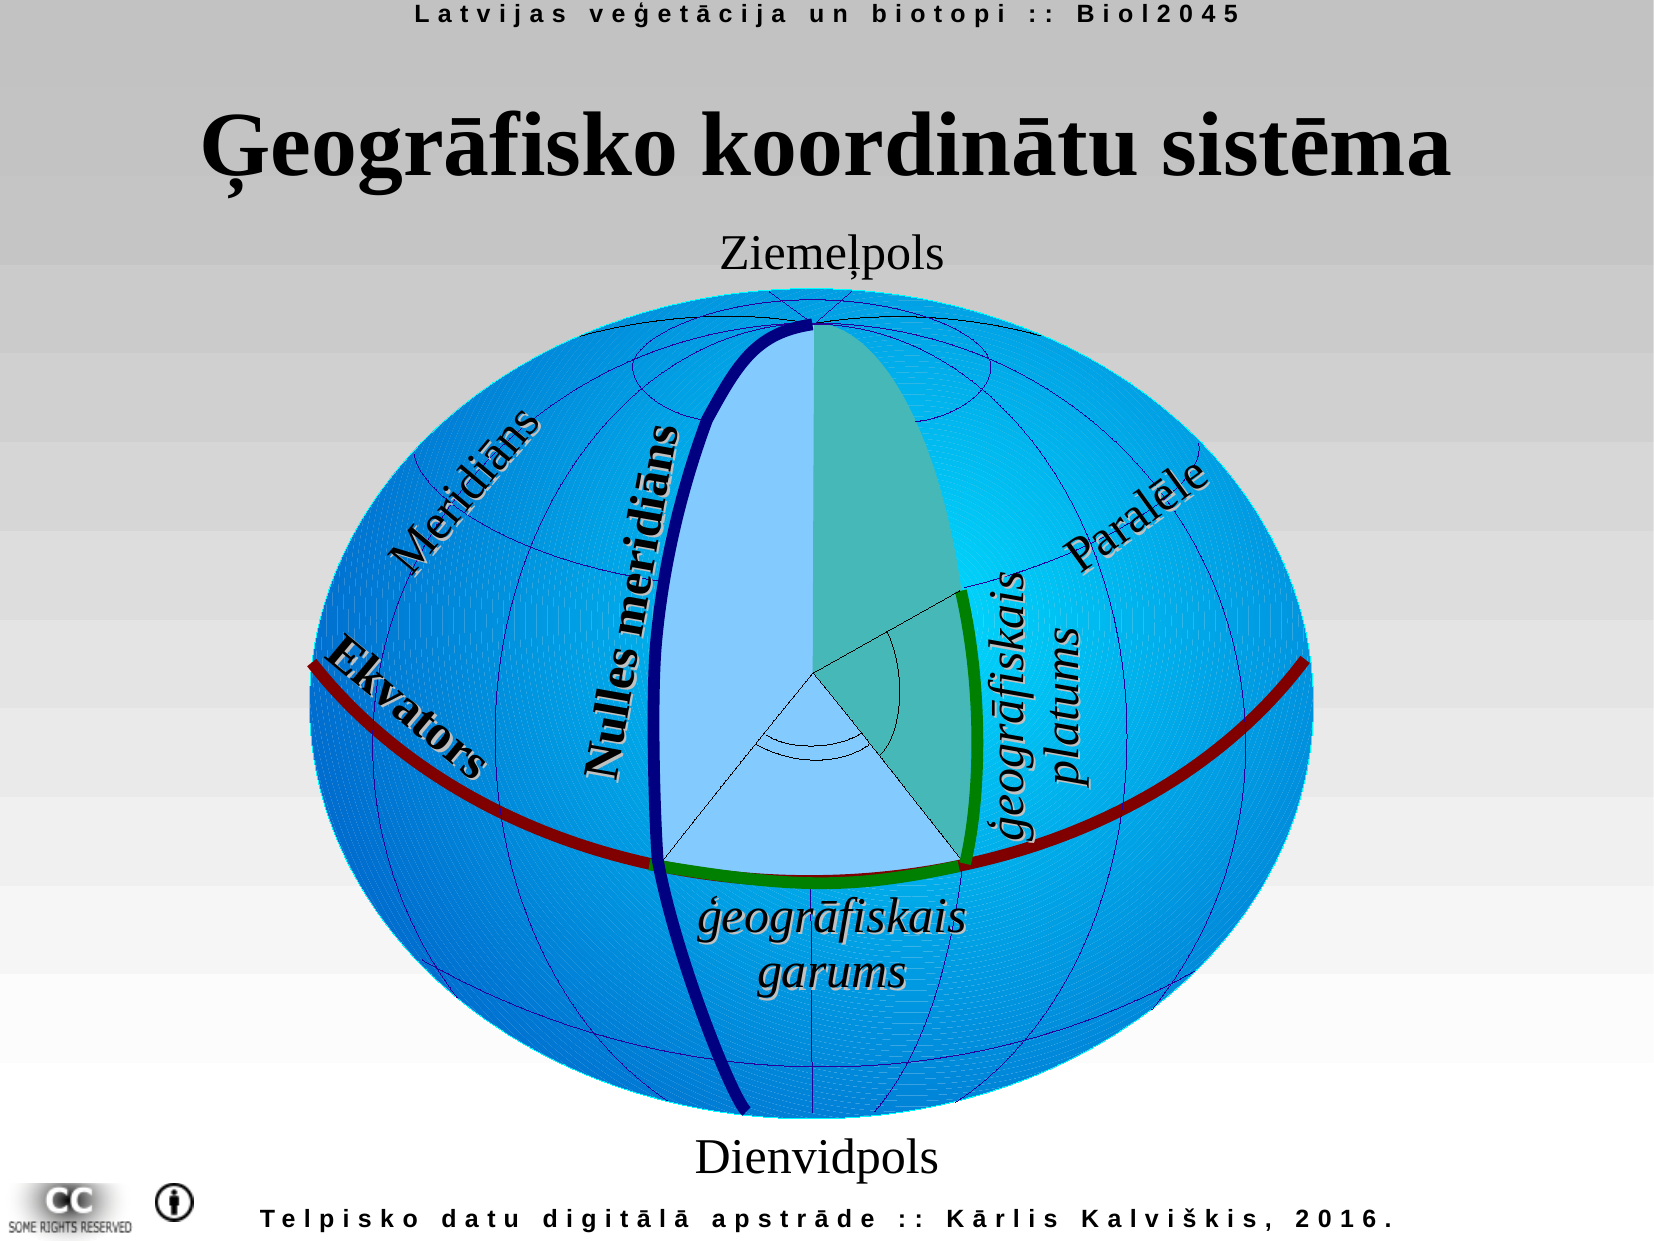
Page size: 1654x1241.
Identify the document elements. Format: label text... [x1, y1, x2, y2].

picture [0, 287, 1654, 1241]
text_box Nulles meridiāns [572, 394, 699, 785]
text_box Meridiāns [377, 391, 554, 586]
text_box Ekvators [313, 622, 510, 801]
text_box Paralēle [1054, 440, 1224, 585]
title Ģeogrāfisko koordinātu sistēma [0, 1, 1654, 287]
text_box ģeogrāfiskais garums [697, 887, 968, 1004]
text_box Dienvidpols [694, 1129, 940, 1186]
text_box [309, 288, 1314, 1119]
text_box ģeogrāfiskais platums [978, 570, 1095, 841]
